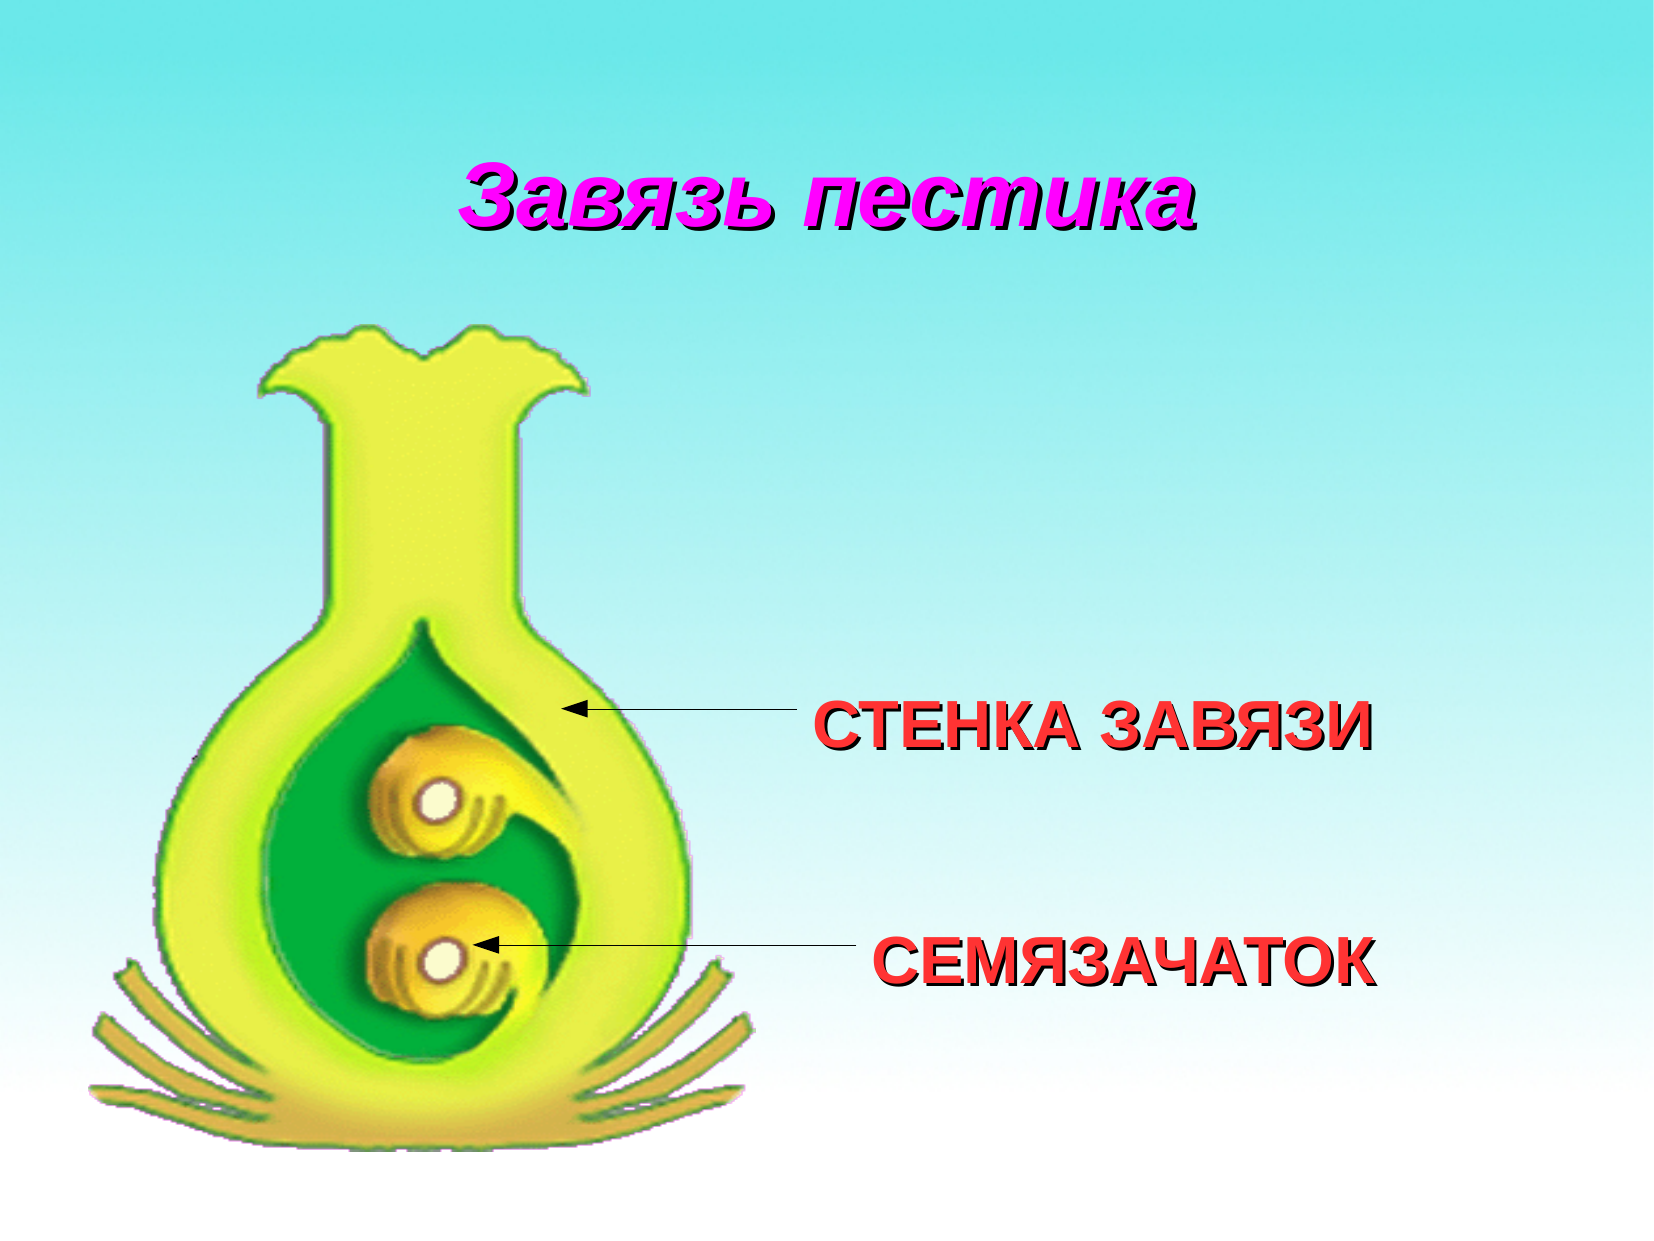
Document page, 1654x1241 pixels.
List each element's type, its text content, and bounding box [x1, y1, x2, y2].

title Завязь пестика [121, 91, 1534, 299]
text_box СТЕНКА ЗАВЯЗИ [797, 679, 1447, 769]
picture [0, 0, 1654, 1241]
text_box СЕМЯЗАЧАТОК [856, 915, 1447, 1005]
